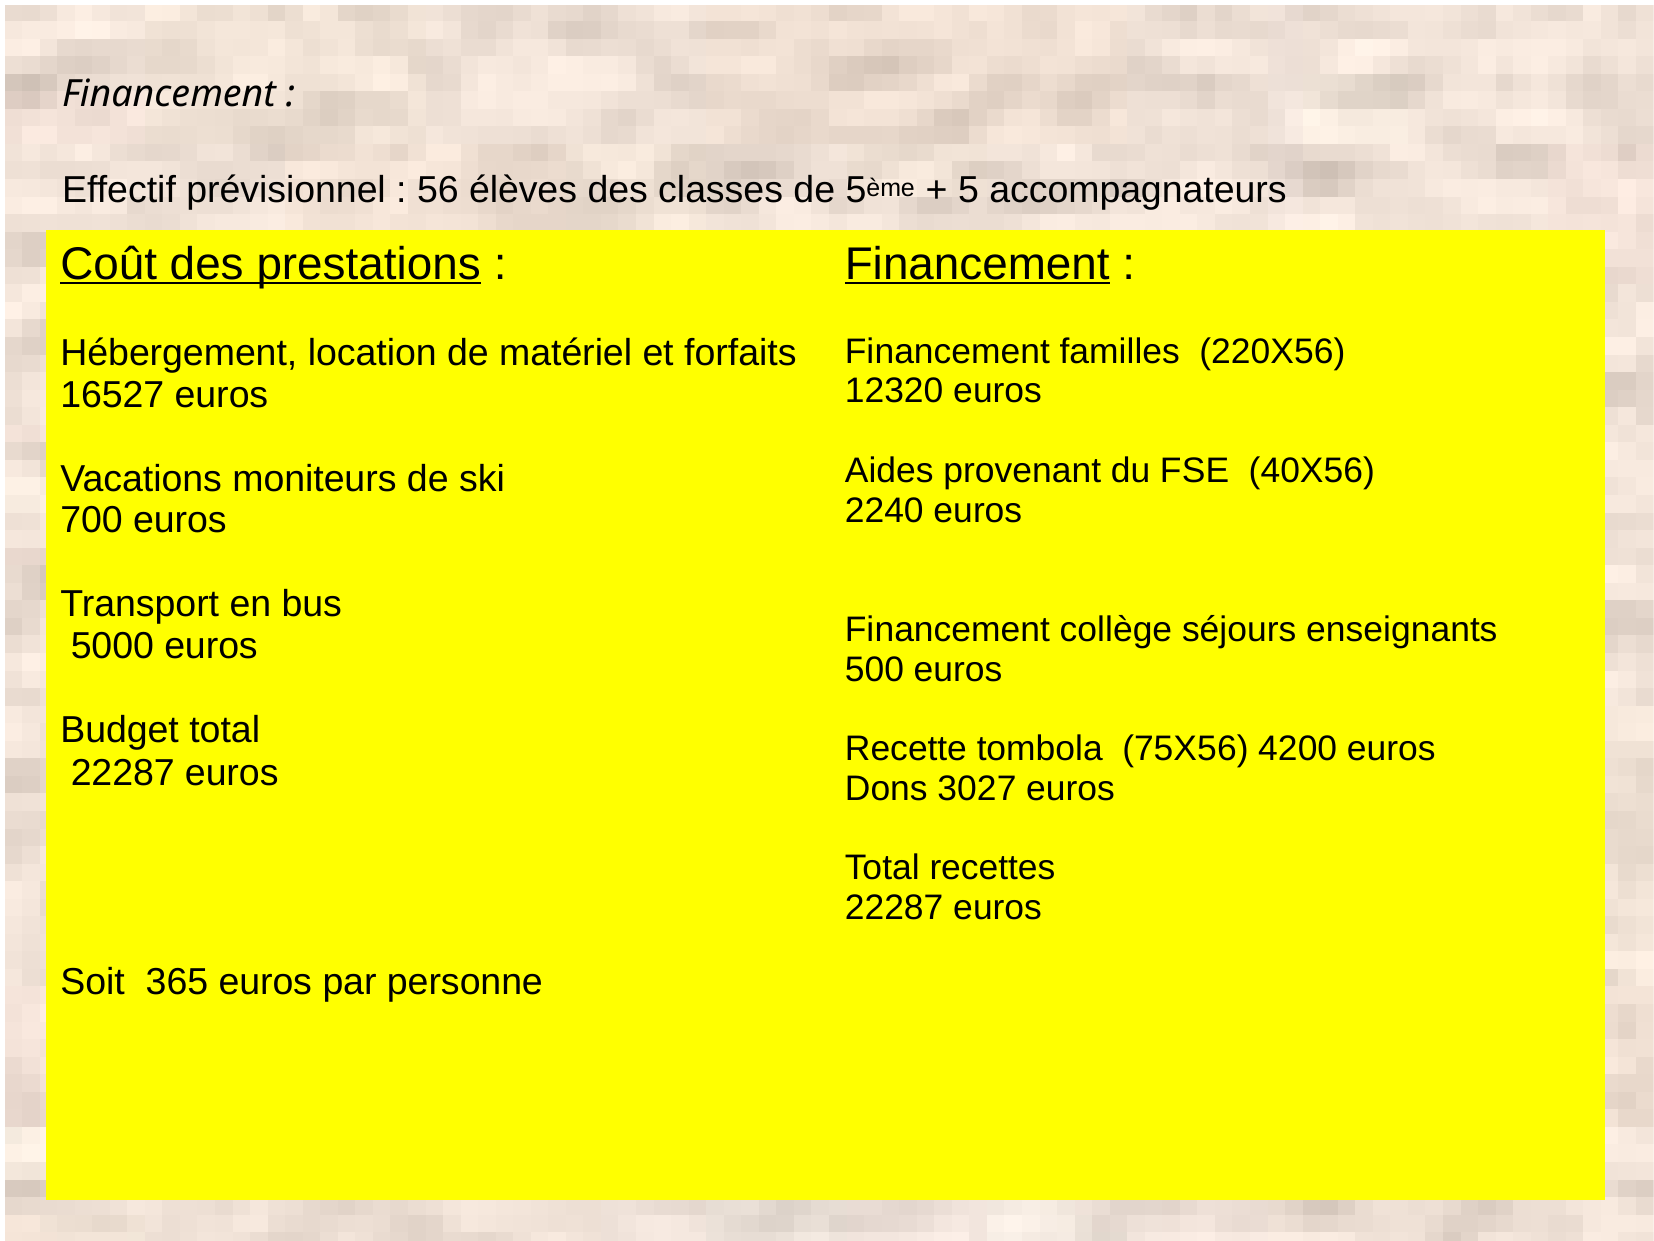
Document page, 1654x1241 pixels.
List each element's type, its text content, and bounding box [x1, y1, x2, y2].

table_header Financement : Financement familles (220X56) 12320 euros Aides provenant du FSE (40X56) 2240 euros Financement collège séjours enseignants 500 euros Recette tombola (75X56) 4200 euros Dons 3027 euros Total recettes 22287 euros [830, 230, 1605, 1200]
picture [5, 5, 1654, 1241]
table_header Coût des prestations : Hébergement, location de matériel et forfaits 16527 euros Vacations moniteurs de ski 700 euros Transport en bus 5000 euros Budget total 22287 euros Soit 365 euros par personne [46, 230, 830, 1200]
text_box Financement : Effectif prévisionnel : 56 élèves des classes de 5ème + 5 accompagnateurs [47, 59, 1302, 224]
